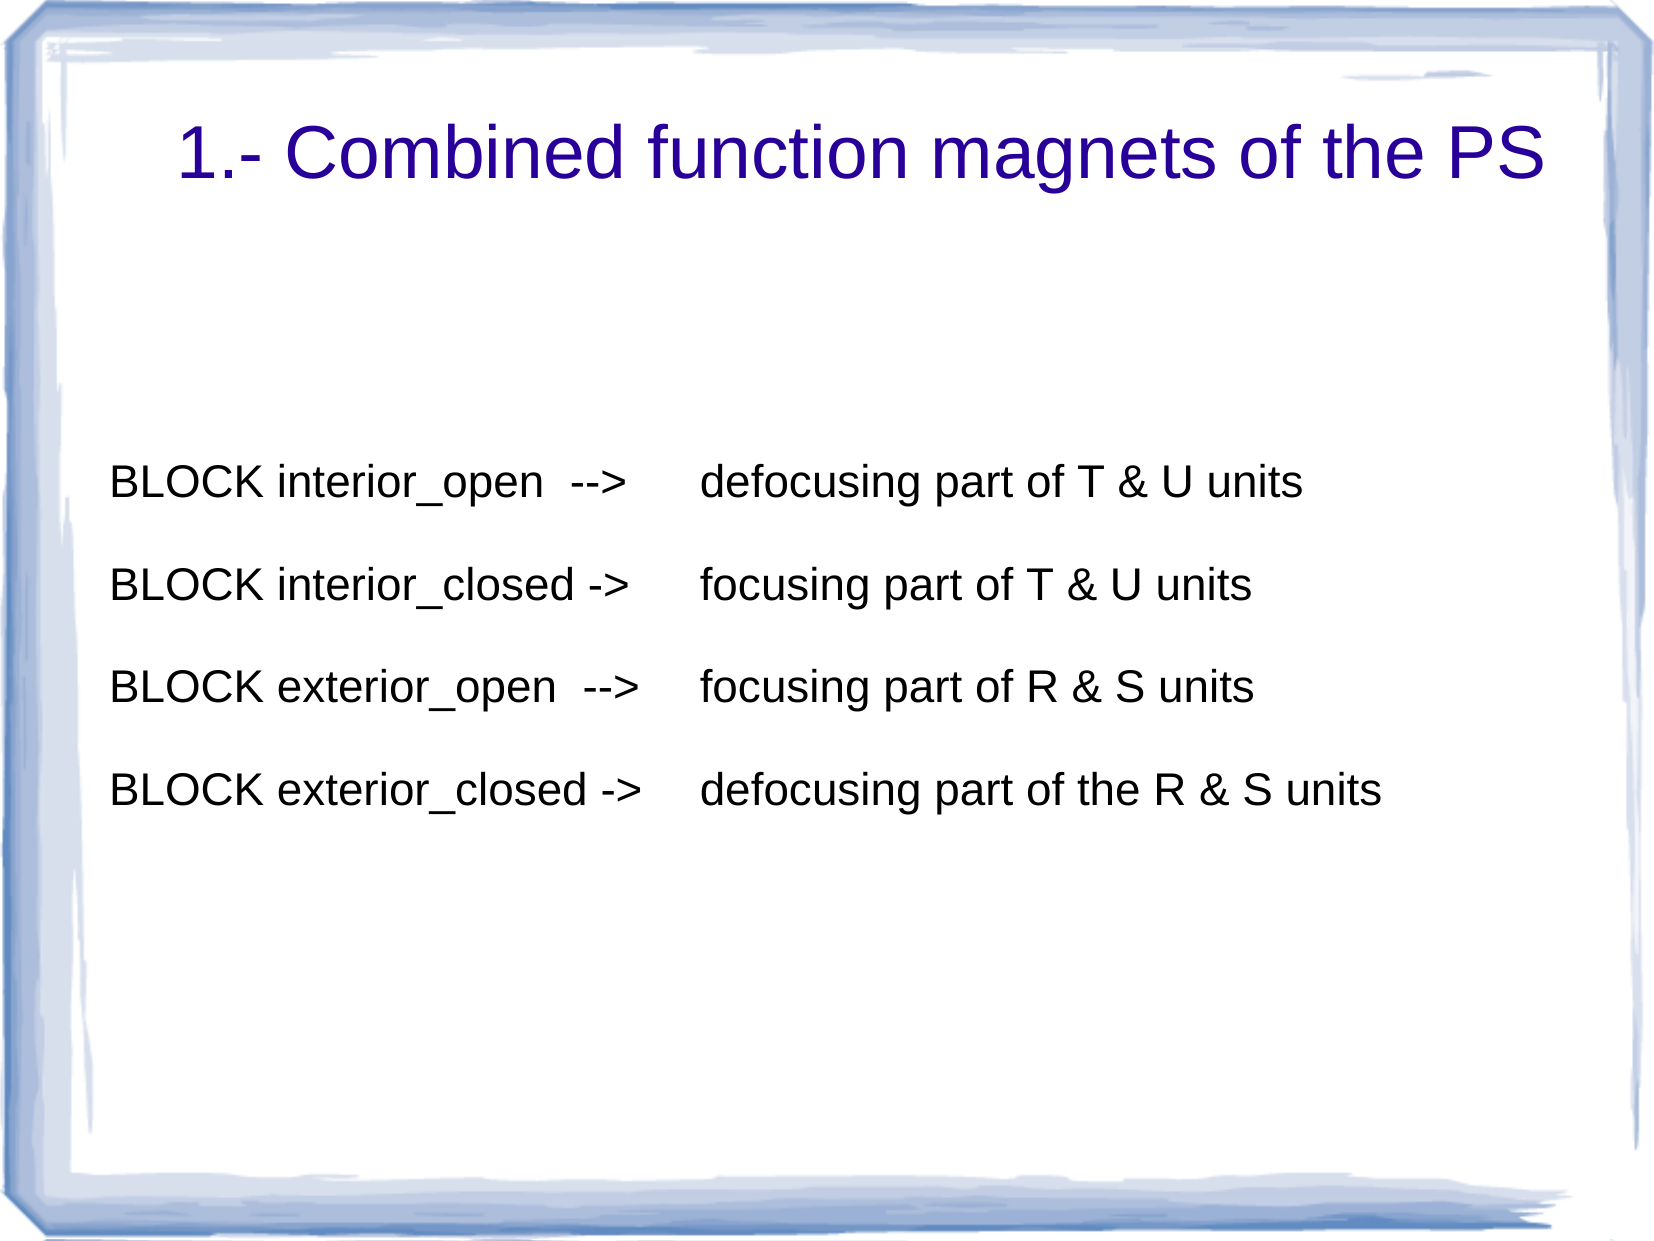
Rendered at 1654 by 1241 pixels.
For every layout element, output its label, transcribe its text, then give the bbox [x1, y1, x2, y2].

text_box BLOCK interior_open --> defocusing part of T & U units BLOCK interior_closed -> focusing part of T & U units BLOCK exterior_open --> focusing part of R & S units BLOCK exterior_closed -> defocusing part of the R & S units [94, 448, 1571, 991]
title 1.- Combined function magnets of the PS [82, 49, 1571, 257]
picture [0, 0, 1654, 1241]
